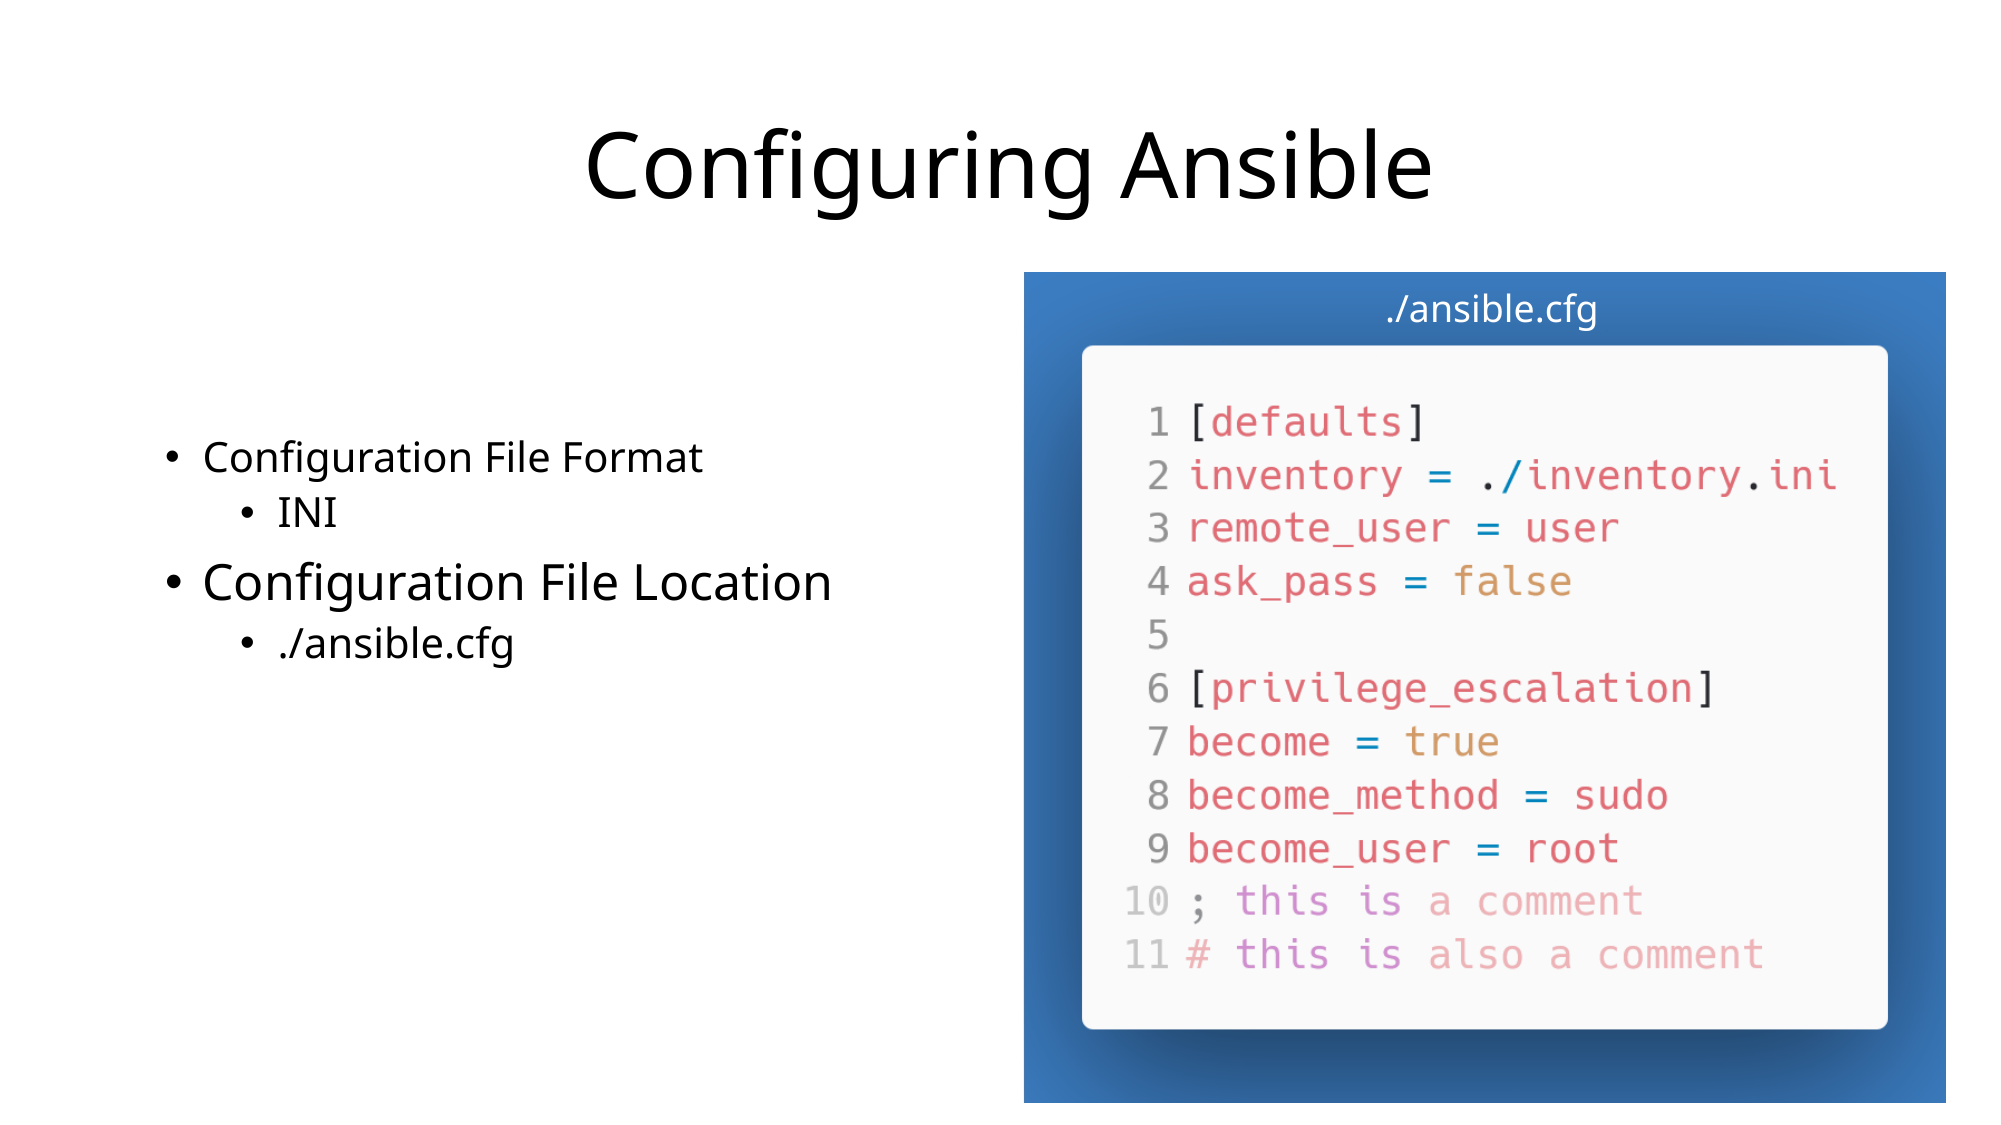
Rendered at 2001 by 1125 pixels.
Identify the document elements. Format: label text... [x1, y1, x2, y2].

text_box ./ansible.cfg [1370, 277, 1614, 338]
picture [1023, 272, 1946, 1103]
list Configuration File Format INI Configuration File Location ./ansible.cfg [150, 428, 884, 826]
title Configuring Ansible [568, 59, 1463, 278]
